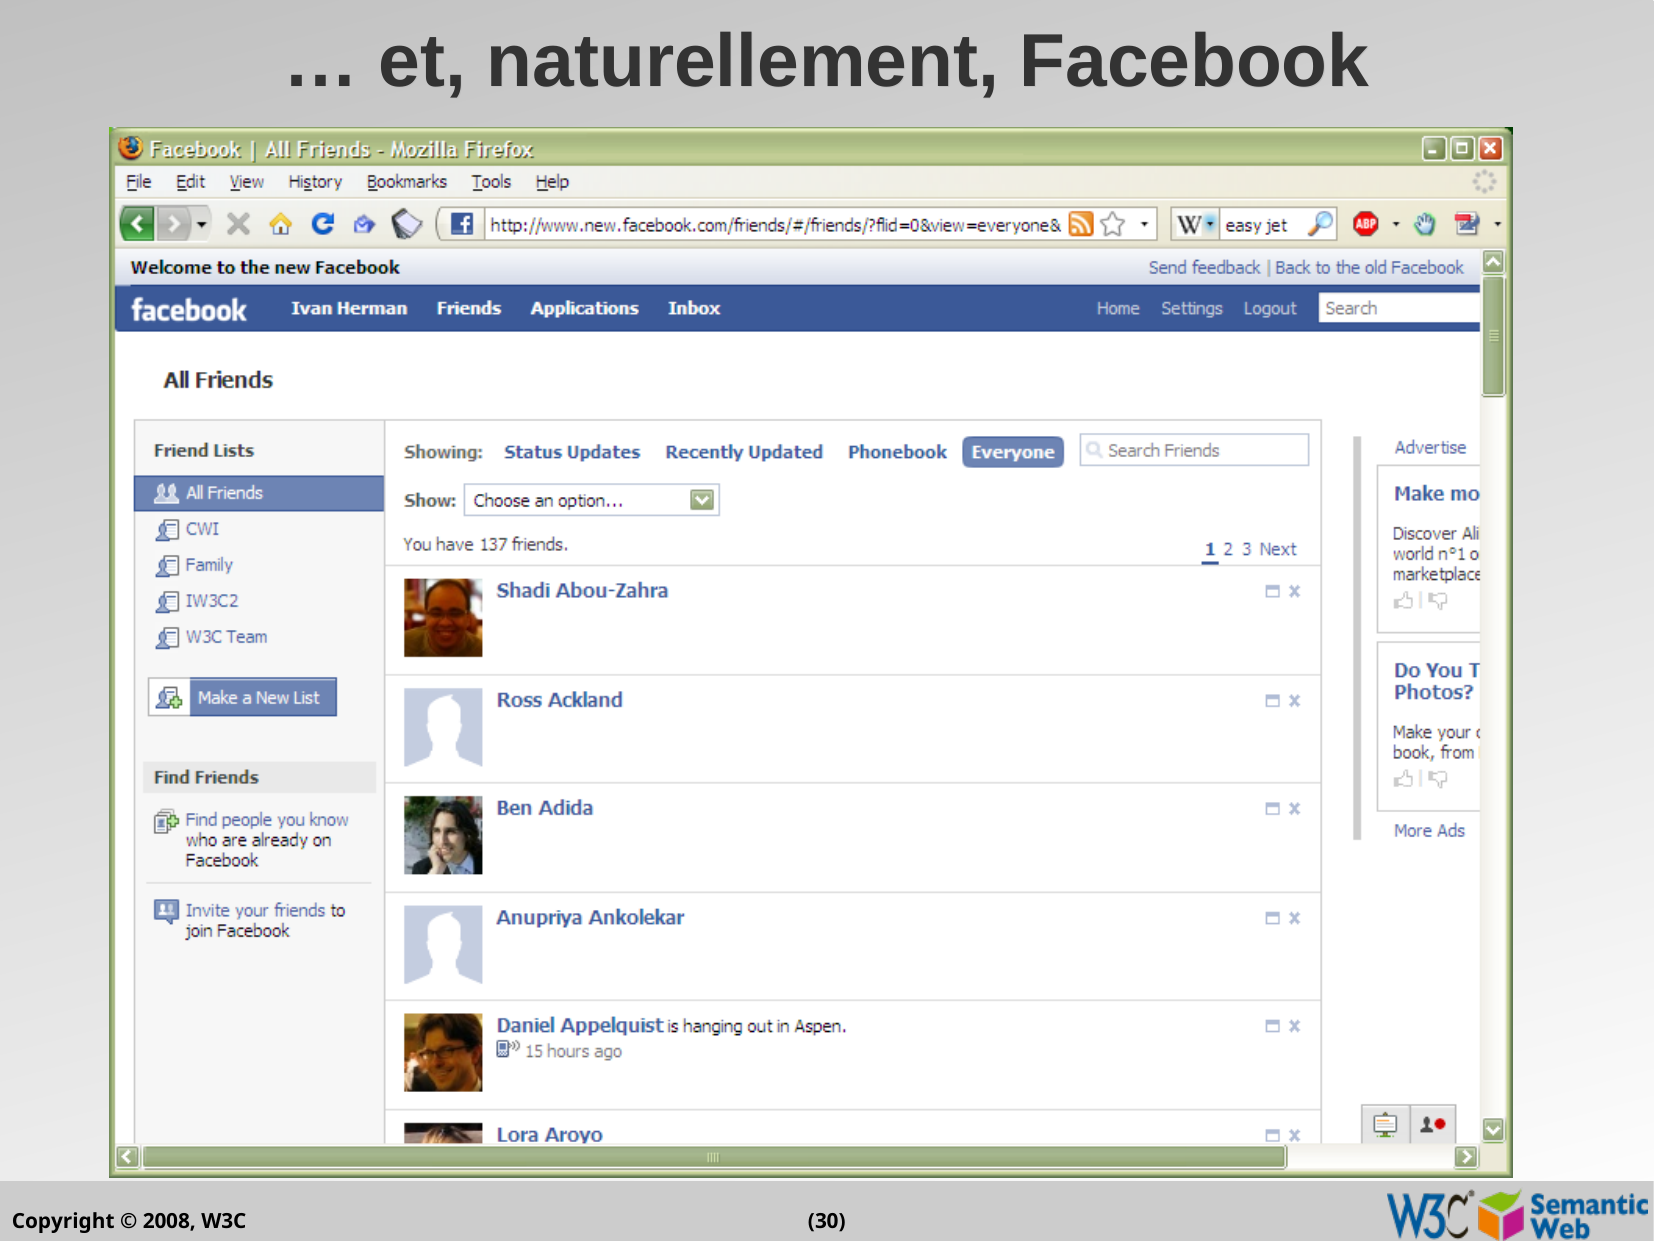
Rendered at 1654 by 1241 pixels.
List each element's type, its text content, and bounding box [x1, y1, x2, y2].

picture [1387, 1187, 1648, 1241]
picture [109, 127, 1513, 1178]
title … et, naturellement, Facebook [0, 0, 1654, 119]
